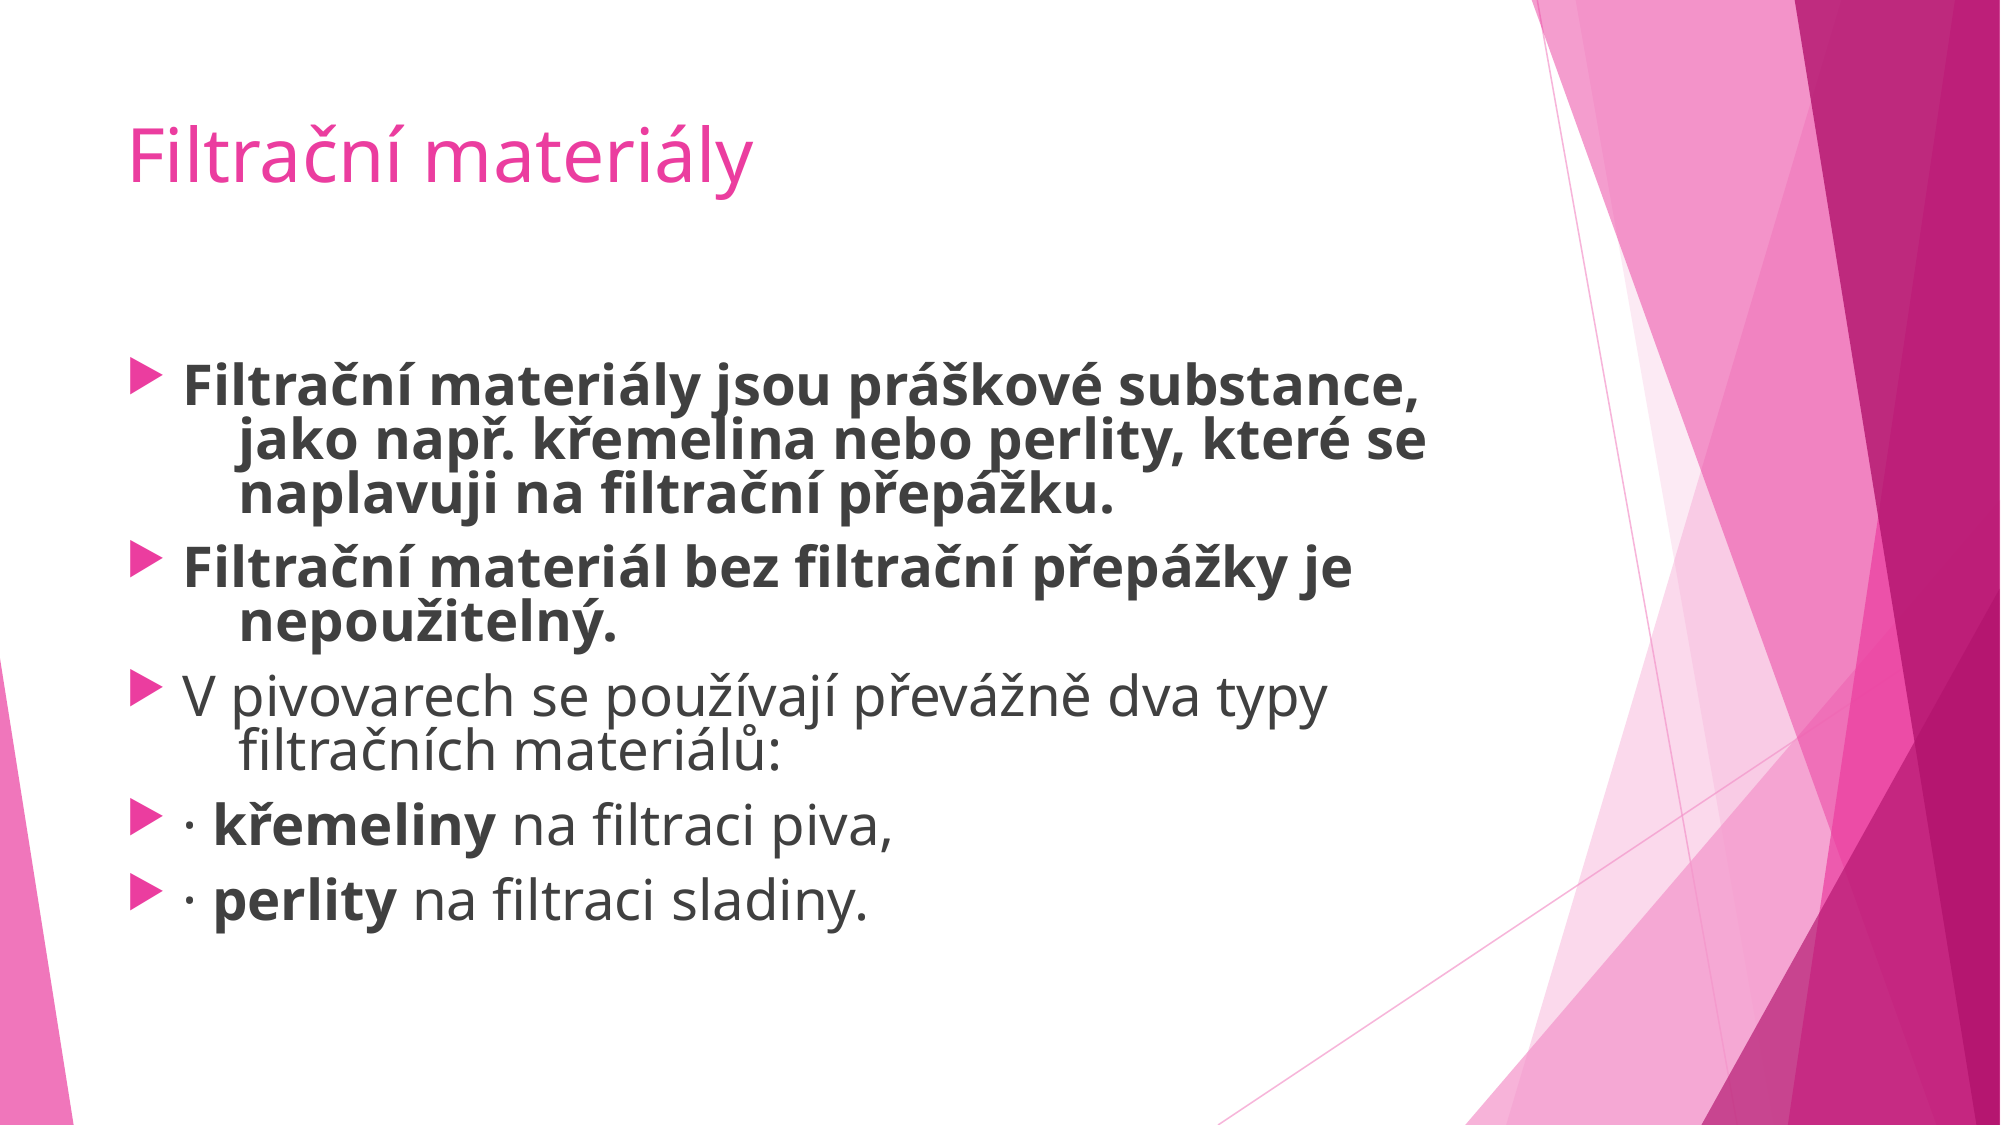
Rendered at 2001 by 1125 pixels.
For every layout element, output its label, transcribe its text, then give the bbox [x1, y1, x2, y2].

list Filtrační materiály jsou práškové substance, jako např. křemelina nebo perlity, které se naplavuji na filtrační přepážku. Filtrační materiál bez filtrační přepážky je nepoužitelný. V pivovarech se používají převážně dva typy filtračních materiálů: · křemeliny na filtraci piva, · perlity na filtraci sladiny. [111, 354, 1522, 992]
title Filtrační materiály [111, 99, 1522, 317]
